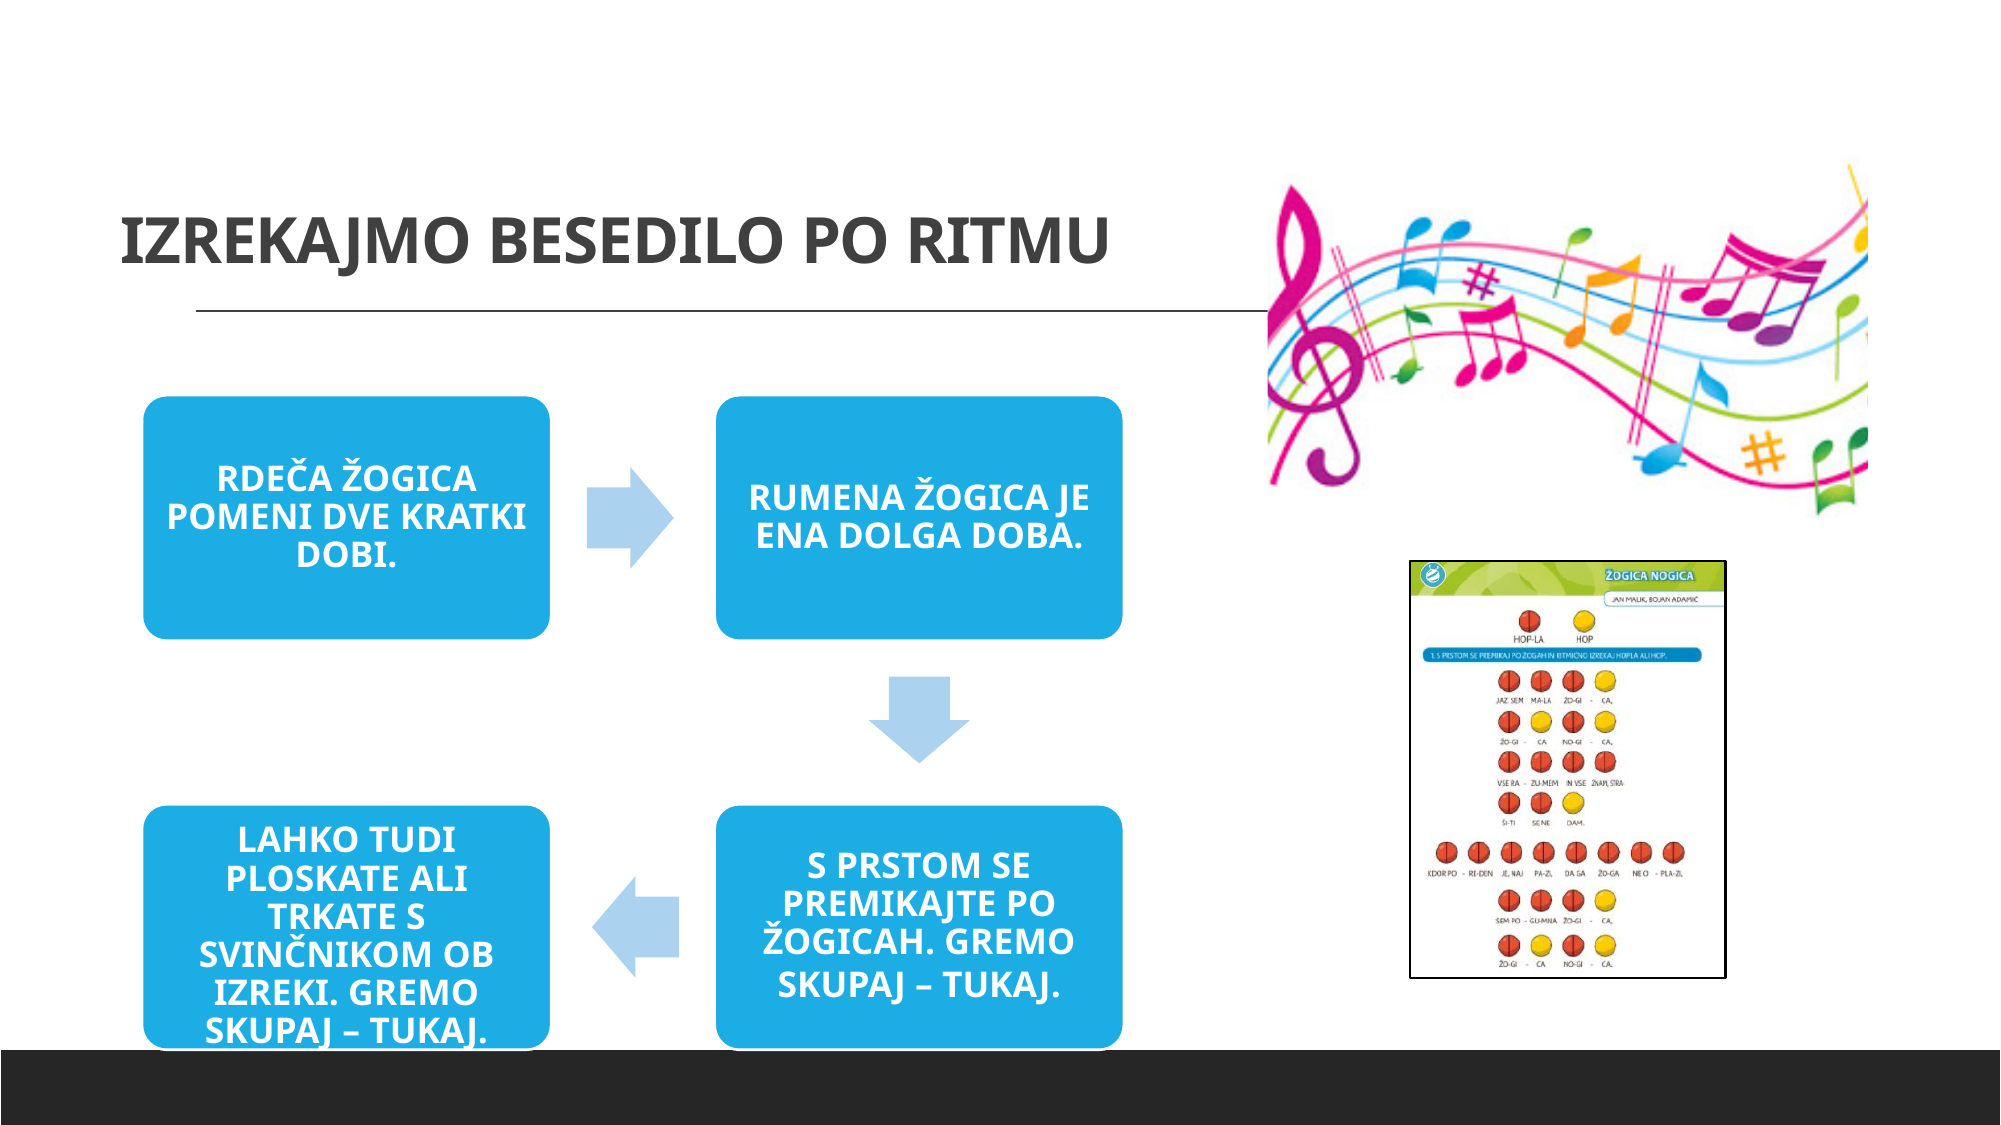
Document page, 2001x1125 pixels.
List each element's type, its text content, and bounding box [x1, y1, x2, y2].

picture [505, 976, 586, 1057]
text_box [591, 876, 679, 978]
text_box [587, 467, 674, 569]
picture [1267, 104, 1868, 518]
text_box S PRSTOM SE PREMIKAJTE PO ŽOGICAH. GREMO SKUPAJ – TUKAJ. [714, 804, 1124, 1050]
text_box RUMENA ŽOGICA JE ENA DOLGA DOBA. [714, 395, 1124, 641]
picture [1411, 562, 1725, 977]
text_box RDEČA ŽOGICA POMENI DVE KRATKI DOBI. [141, 395, 552, 641]
title IZREKAJMO BESEDILO PO RITMU [105, 104, 1161, 343]
text_box LAHKO TUDI PLOSKATE ALI TRKATE S SVINČNIKOM OB IZREKI. GREMO SKUPAJ – TUKAJ. [141, 804, 552, 1050]
text_box [868, 676, 971, 764]
